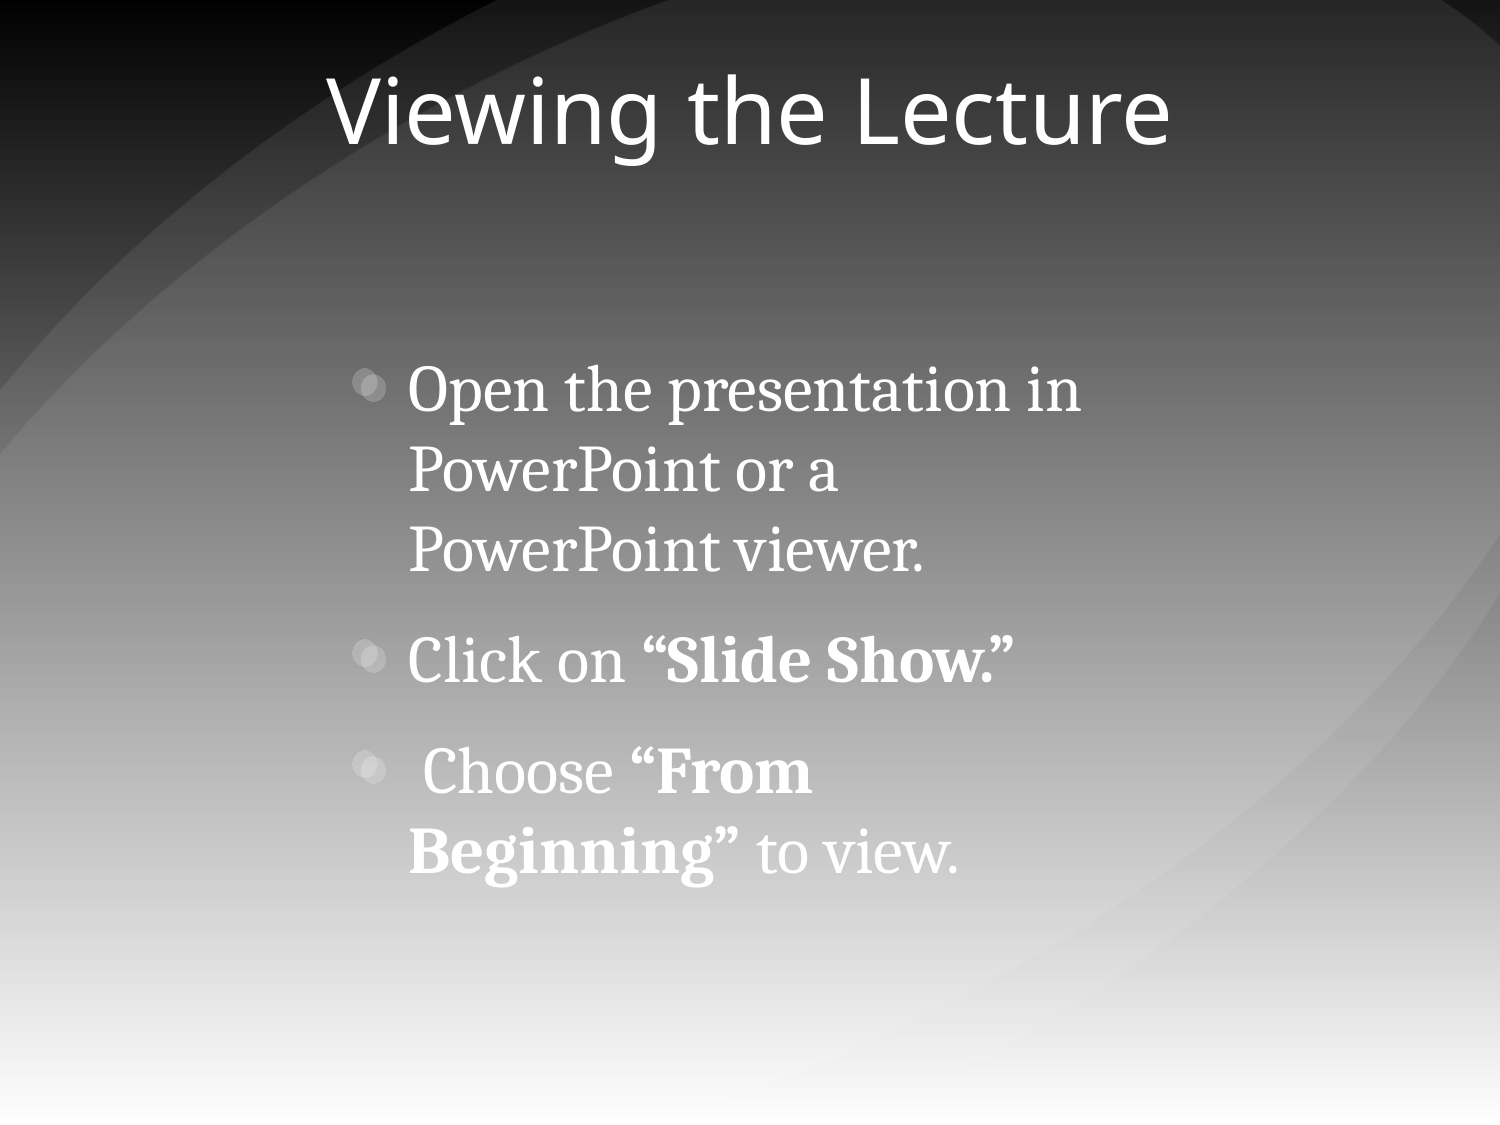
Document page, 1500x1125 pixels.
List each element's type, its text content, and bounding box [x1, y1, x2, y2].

picture [0, 0, 1500, 1125]
list Open the presentation in PowerPoint or a PowerPoint viewer. Click on “Slide Show.” Choose “From Beginning” to view. [337, 337, 1163, 975]
title Viewing the Lecture [283, 45, 1216, 288]
